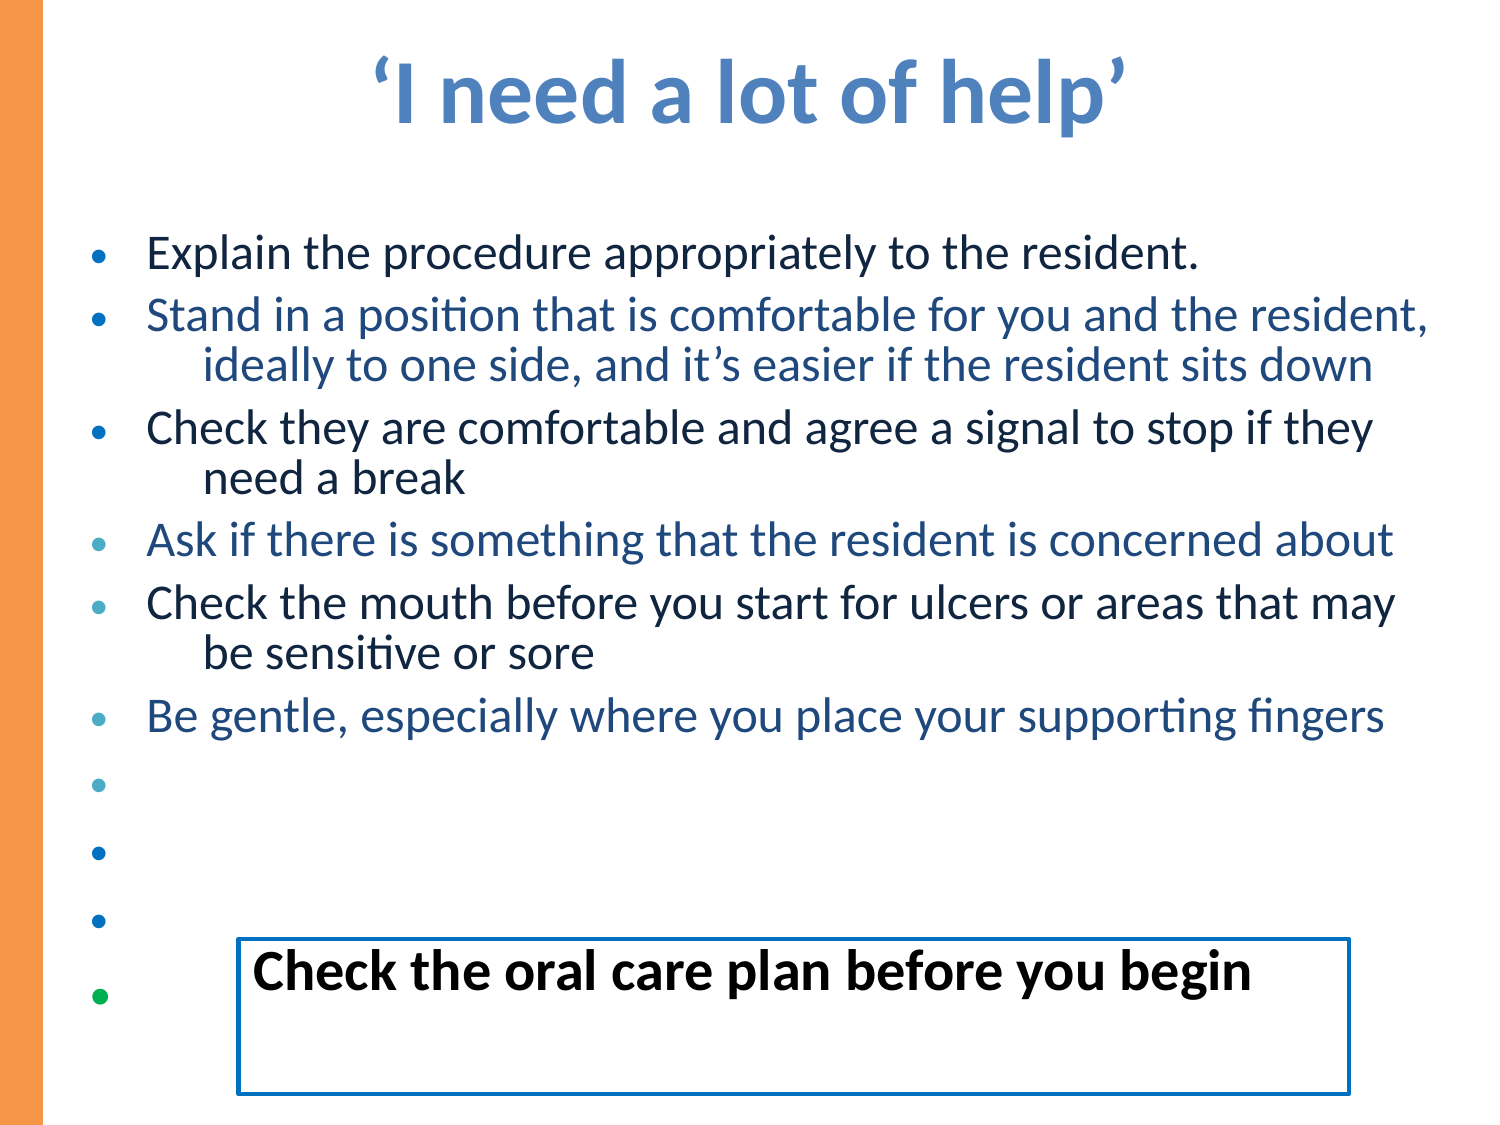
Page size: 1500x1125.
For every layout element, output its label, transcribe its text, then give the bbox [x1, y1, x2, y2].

title ‘I need a lot of help’ [75, 6, 1426, 194]
list Check the oral care plan before you begin [238, 938, 1349, 1025]
list Explain the procedure appropriately to the resident. Stand in a position that is comfortable for you and the resident, ideally to one side, and it’s easier if the resident sits down Check they are comfortable and agree a signal to stop if they need a break Ask if there is something that the resident is concerned about Check the mouth before you start for ulcers or areas that may be sensitive or sore Be gentle, especially where you place your supporting fingers [75, 224, 1452, 982]
text_box [0, 0, 41, 1125]
